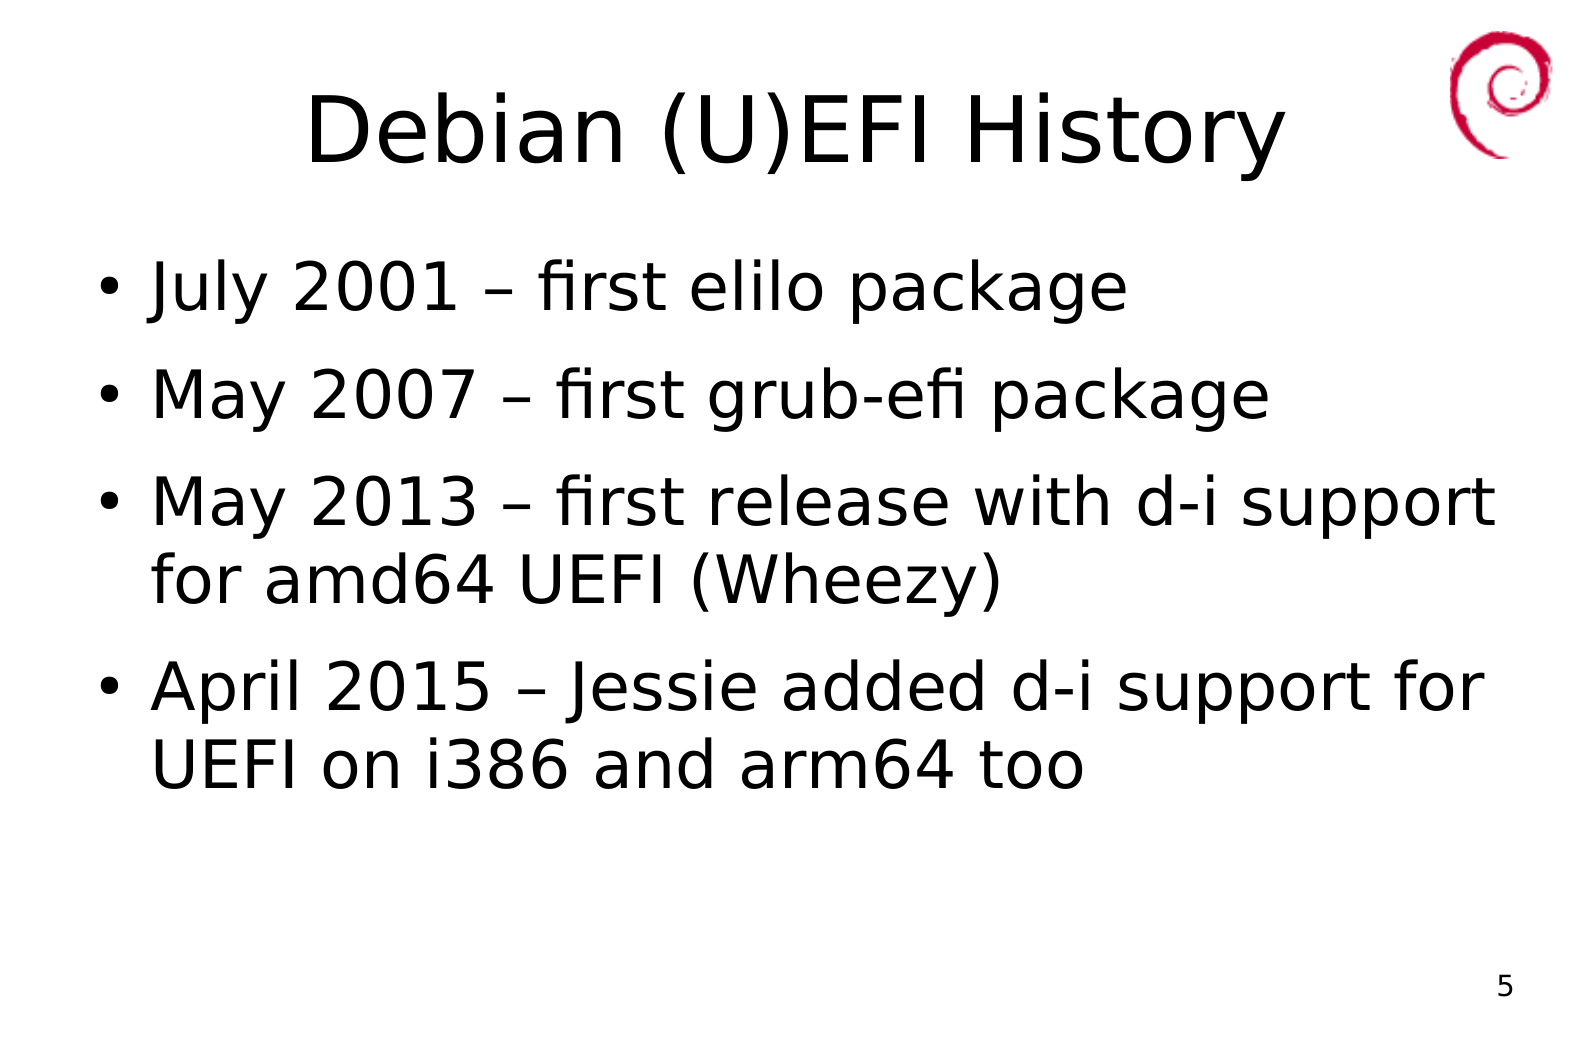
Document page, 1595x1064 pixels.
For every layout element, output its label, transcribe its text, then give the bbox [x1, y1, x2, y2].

picture [1450, 31, 1555, 159]
list July 2001 – first elilo package May 2007 – first grub-efi package May 2013 – first release with d-i support for amd64 UEFI (Wheezy) April 2015 – Jessie added d-i support for UEFI on i386 and arm64 too [79, 248, 1515, 1037]
title Debian (U)EFI History [79, 42, 1515, 221]
